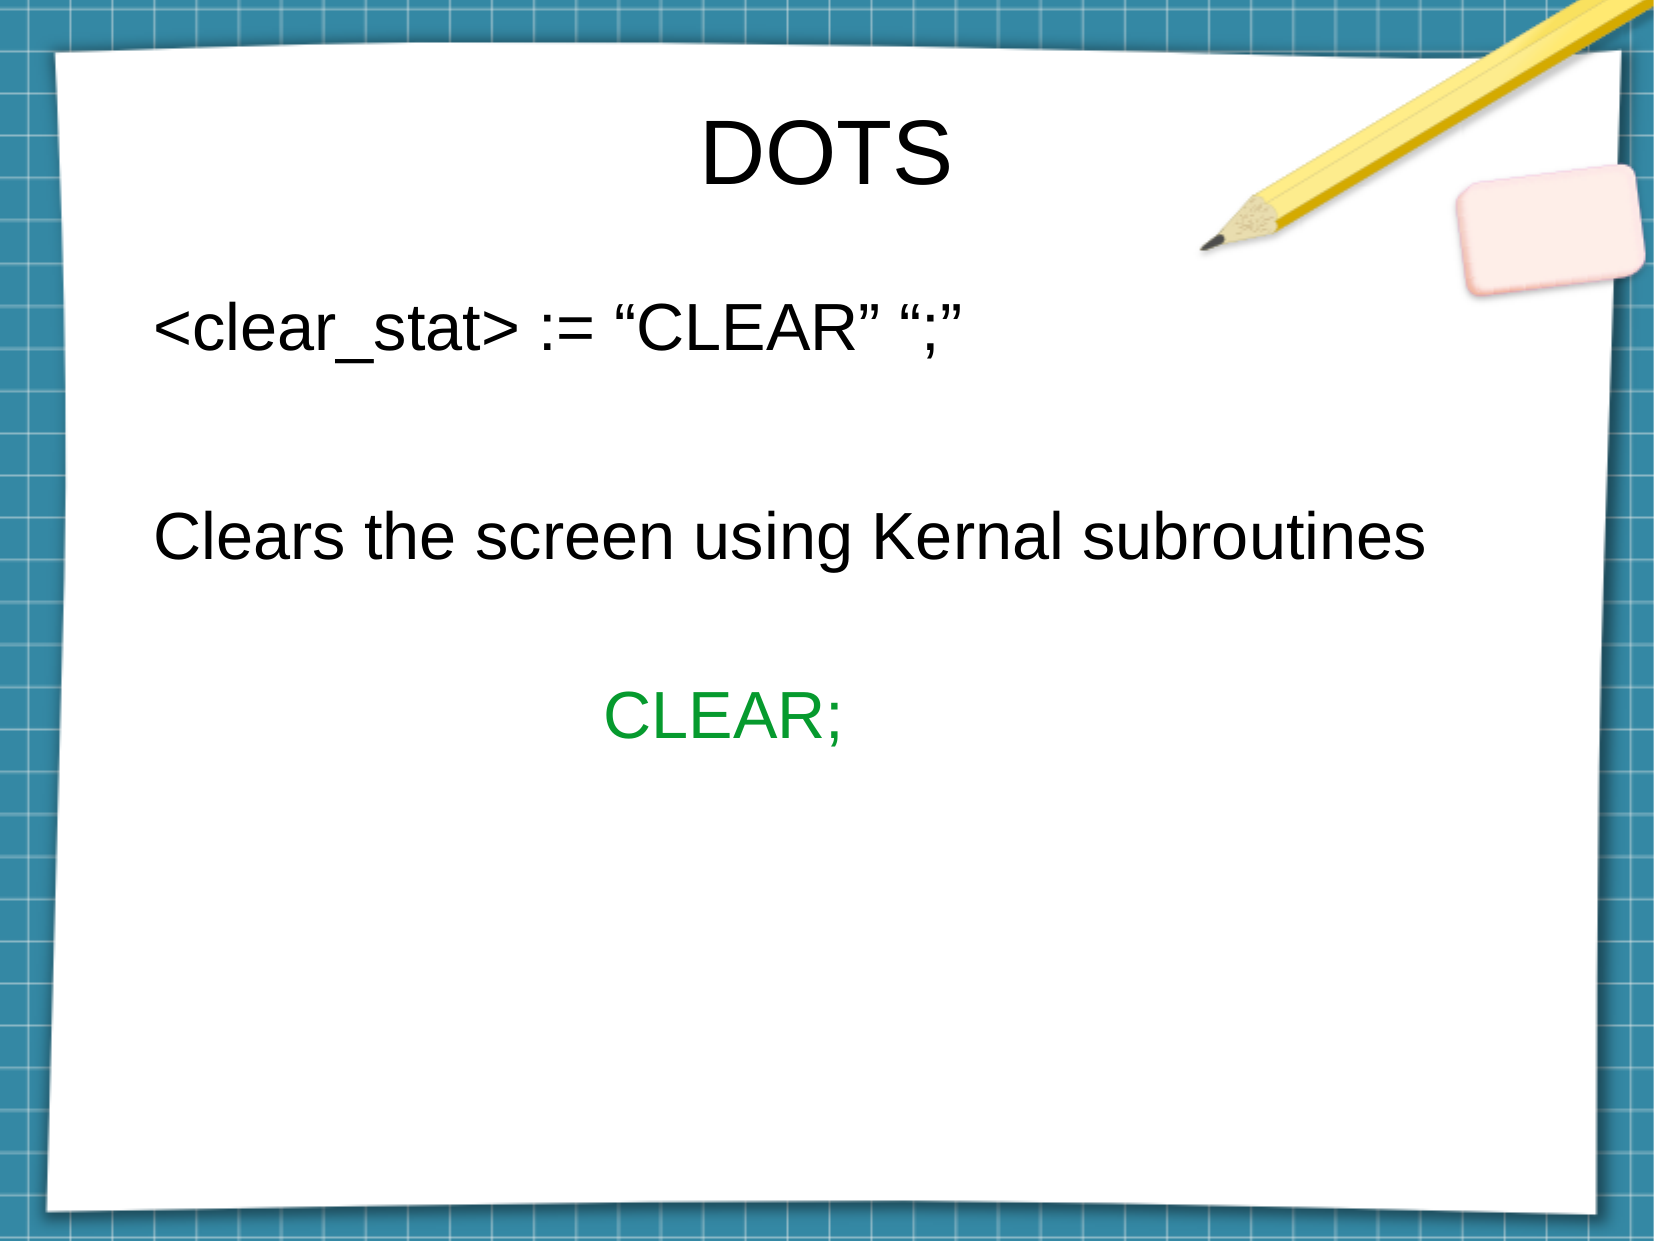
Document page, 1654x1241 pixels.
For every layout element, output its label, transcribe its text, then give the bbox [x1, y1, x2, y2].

list <clear_stat> := “CLEAR” “;” Clears the screen using Kernal subroutines CLEAR; [82, 290, 1571, 1010]
title DOTS [82, 49, 1571, 257]
picture [0, 0, 1654, 1241]
